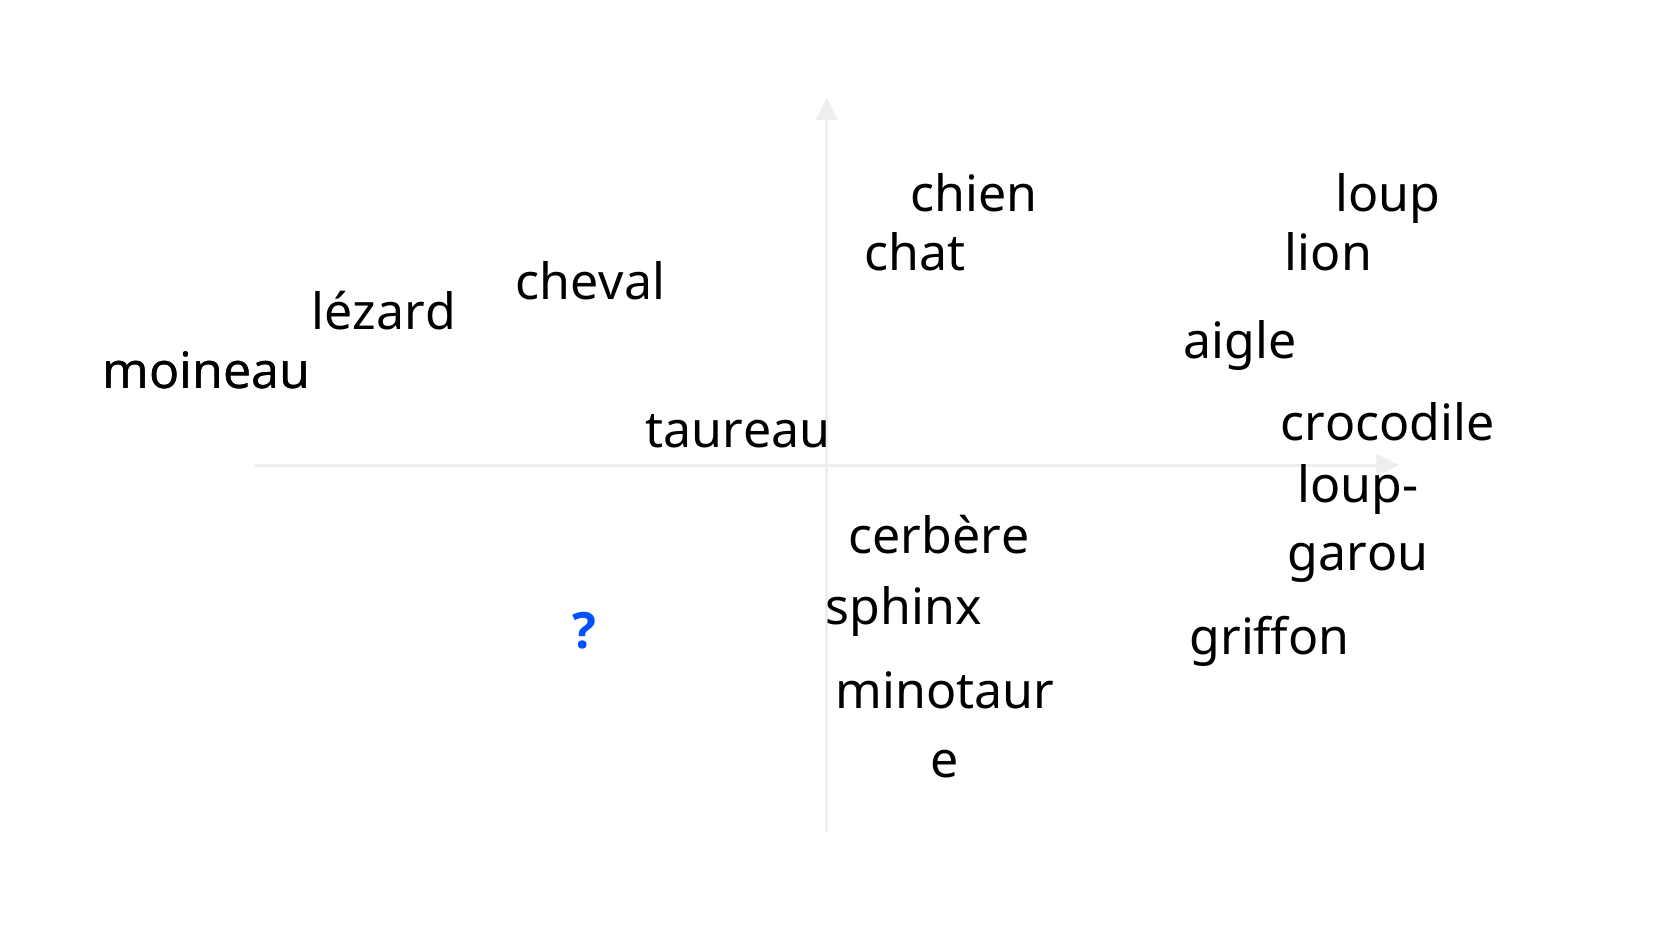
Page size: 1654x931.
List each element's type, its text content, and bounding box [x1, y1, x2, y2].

text_box lion [1210, 206, 1447, 296]
text_box lézard [265, 265, 502, 355]
text_box moineau [88, 324, 325, 414]
text_box ? [496, 584, 674, 674]
text_box chat [797, 206, 1034, 296]
text_box griffon [1151, 590, 1388, 680]
text_box crocodile [1269, 376, 1506, 466]
text_box cerbère [820, 490, 1058, 579]
text_box aigle [1122, 295, 1359, 384]
text_box minotaure [826, 679, 1063, 768]
text_box chien [856, 147, 1093, 237]
text_box loup-garou [1240, 472, 1477, 562]
text_box sphinx [785, 561, 1022, 650]
text_box loup [1269, 147, 1506, 237]
text_box taureau [620, 383, 857, 473]
text_box cheval [472, 236, 709, 325]
